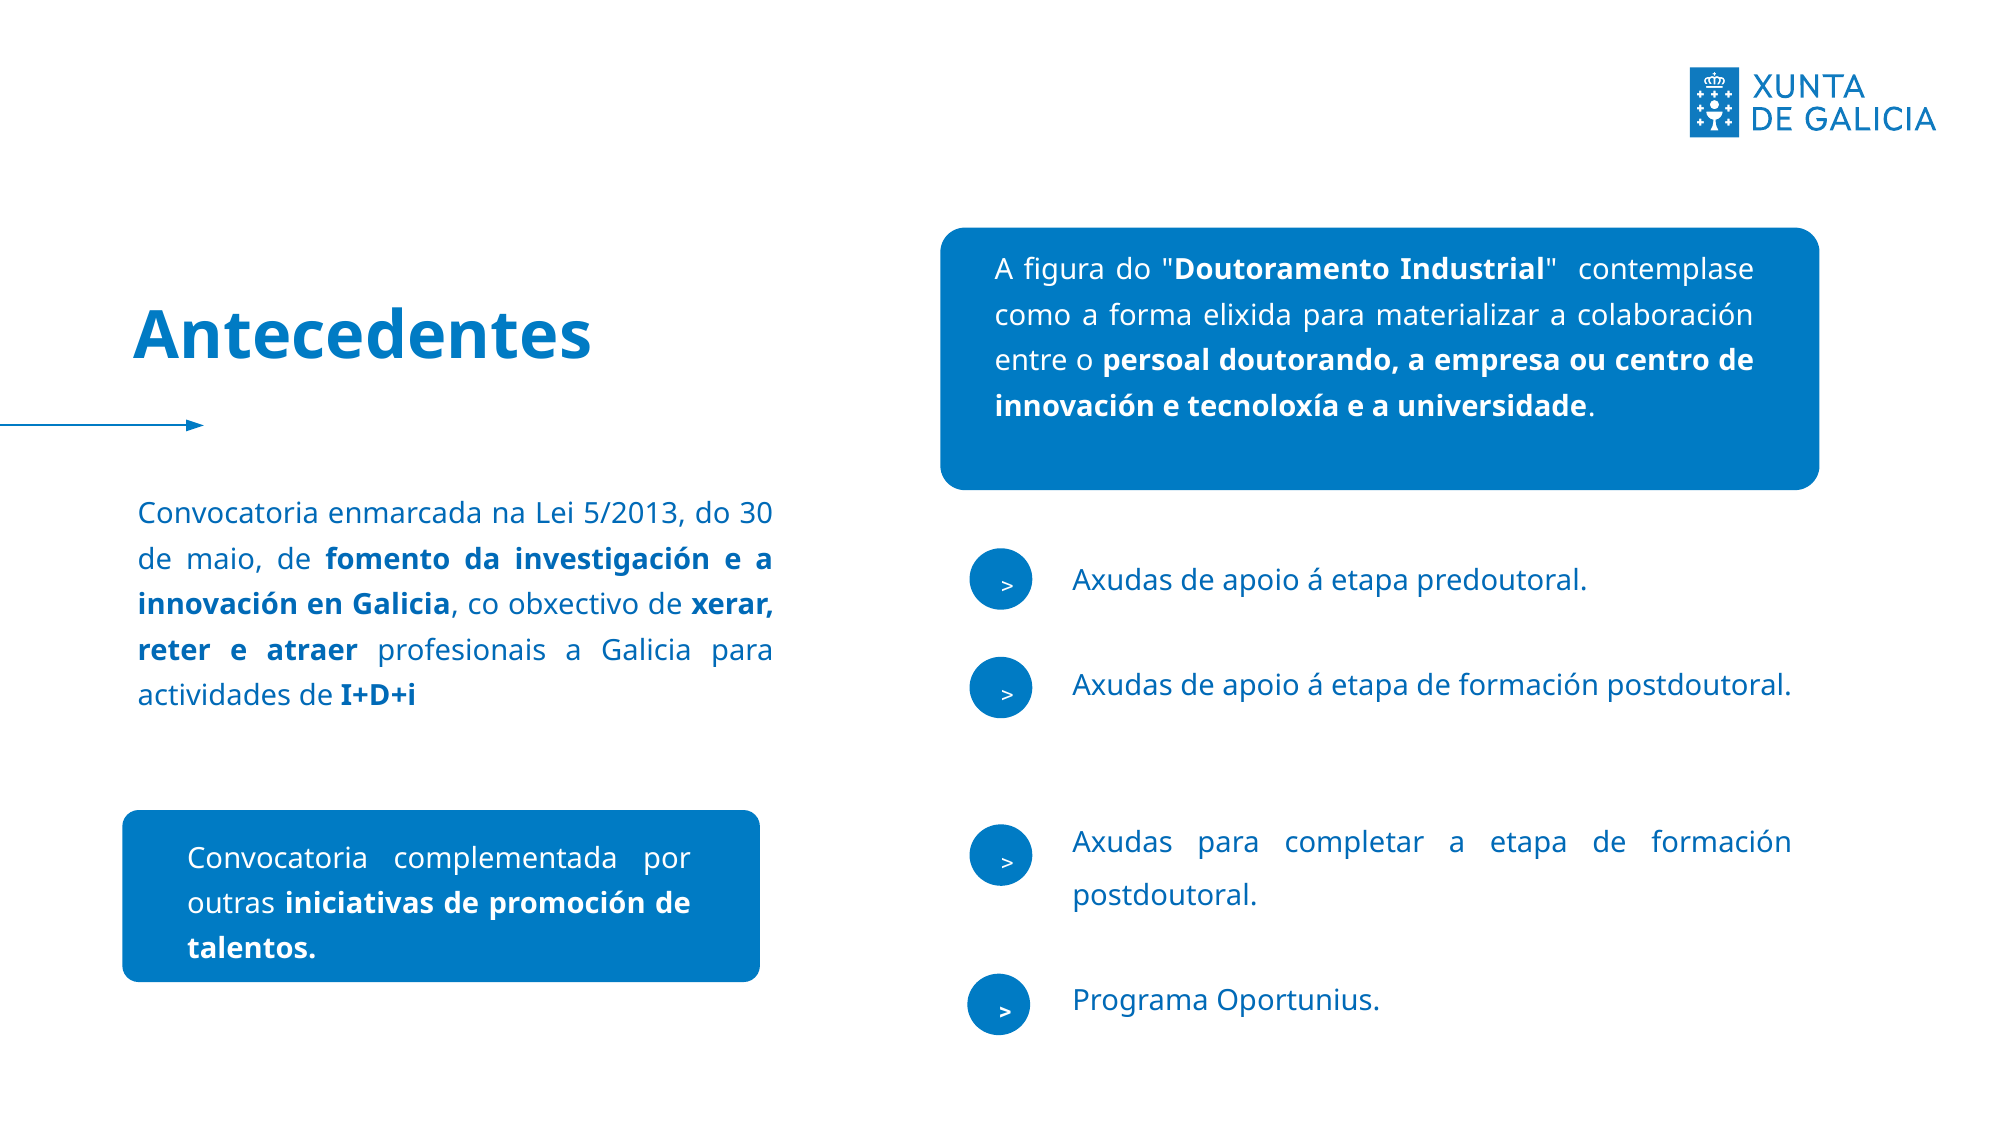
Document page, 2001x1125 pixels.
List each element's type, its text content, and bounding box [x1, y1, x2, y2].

text_box Axudas de apoio á etapa predoutoral. Axudas de apoio á etapa de formación postdoutoral. Axudas para completar a etapa de formación postdoutoral. Programa Oportunius. [1057, 536, 1823, 1023]
text_box Antecedentes [118, 284, 941, 381]
text_box Convocatoria enmarcada na Lei 5/2013, do 30 de maio, de fomento da investigación e a innovación en Galicia, co obxectivo de xerar, reter e atraer profesionais a Galicia para actividades de I+D+i [123, 477, 810, 719]
text_box ﹥ [969, 656, 1033, 719]
text_box Convocatoria complementada por outras iniciativas de promoción de talentos. [172, 821, 708, 972]
text_box ﹥ [969, 824, 1033, 886]
text_box A figura do "Doutoramento Industrial" contemplase como a forma elixida para materializar a colaboración entre o persoal doutorando, a empresa ou centro de innovación e tecnoloxía e a universidade. [980, 233, 1778, 430]
text_box ﹥ [967, 973, 1031, 1036]
text_box [941, 228, 1819, 489]
text_box ﹥ [969, 548, 1033, 610]
text_box [123, 811, 759, 981]
